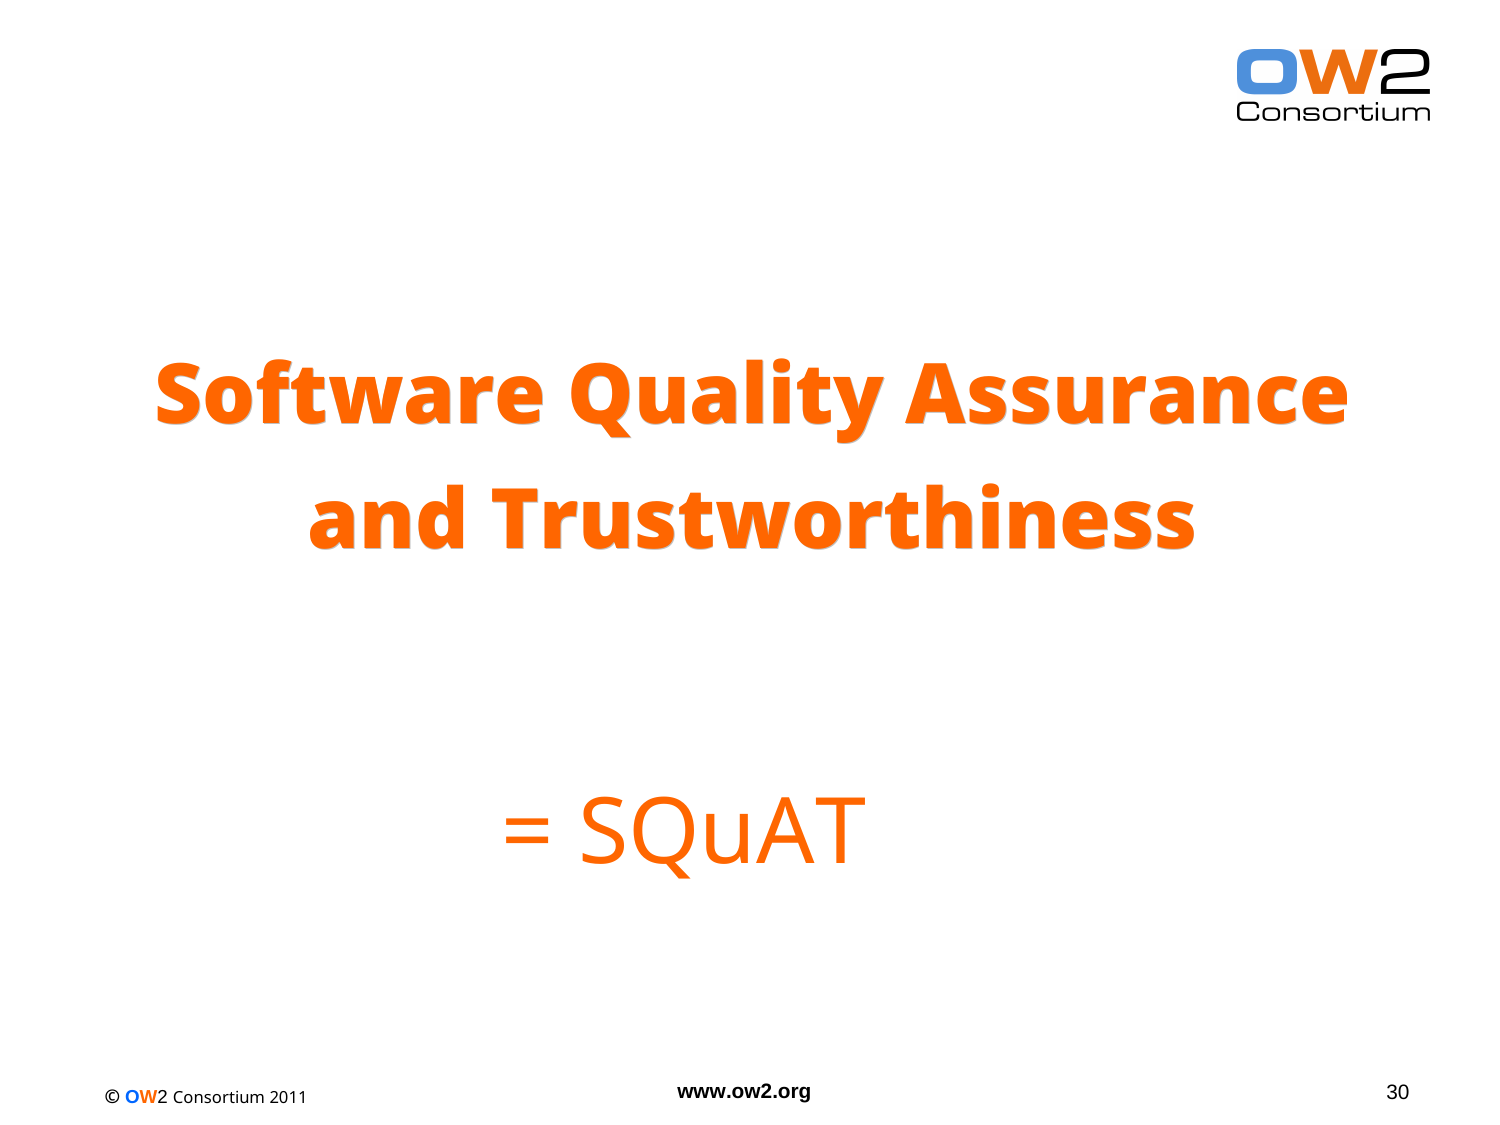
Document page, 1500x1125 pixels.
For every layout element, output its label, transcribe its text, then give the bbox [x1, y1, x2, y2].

title Software Quality Assurance and Trustworthiness [88, 324, 1418, 572]
title = SQuAT [501, 744, 975, 899]
